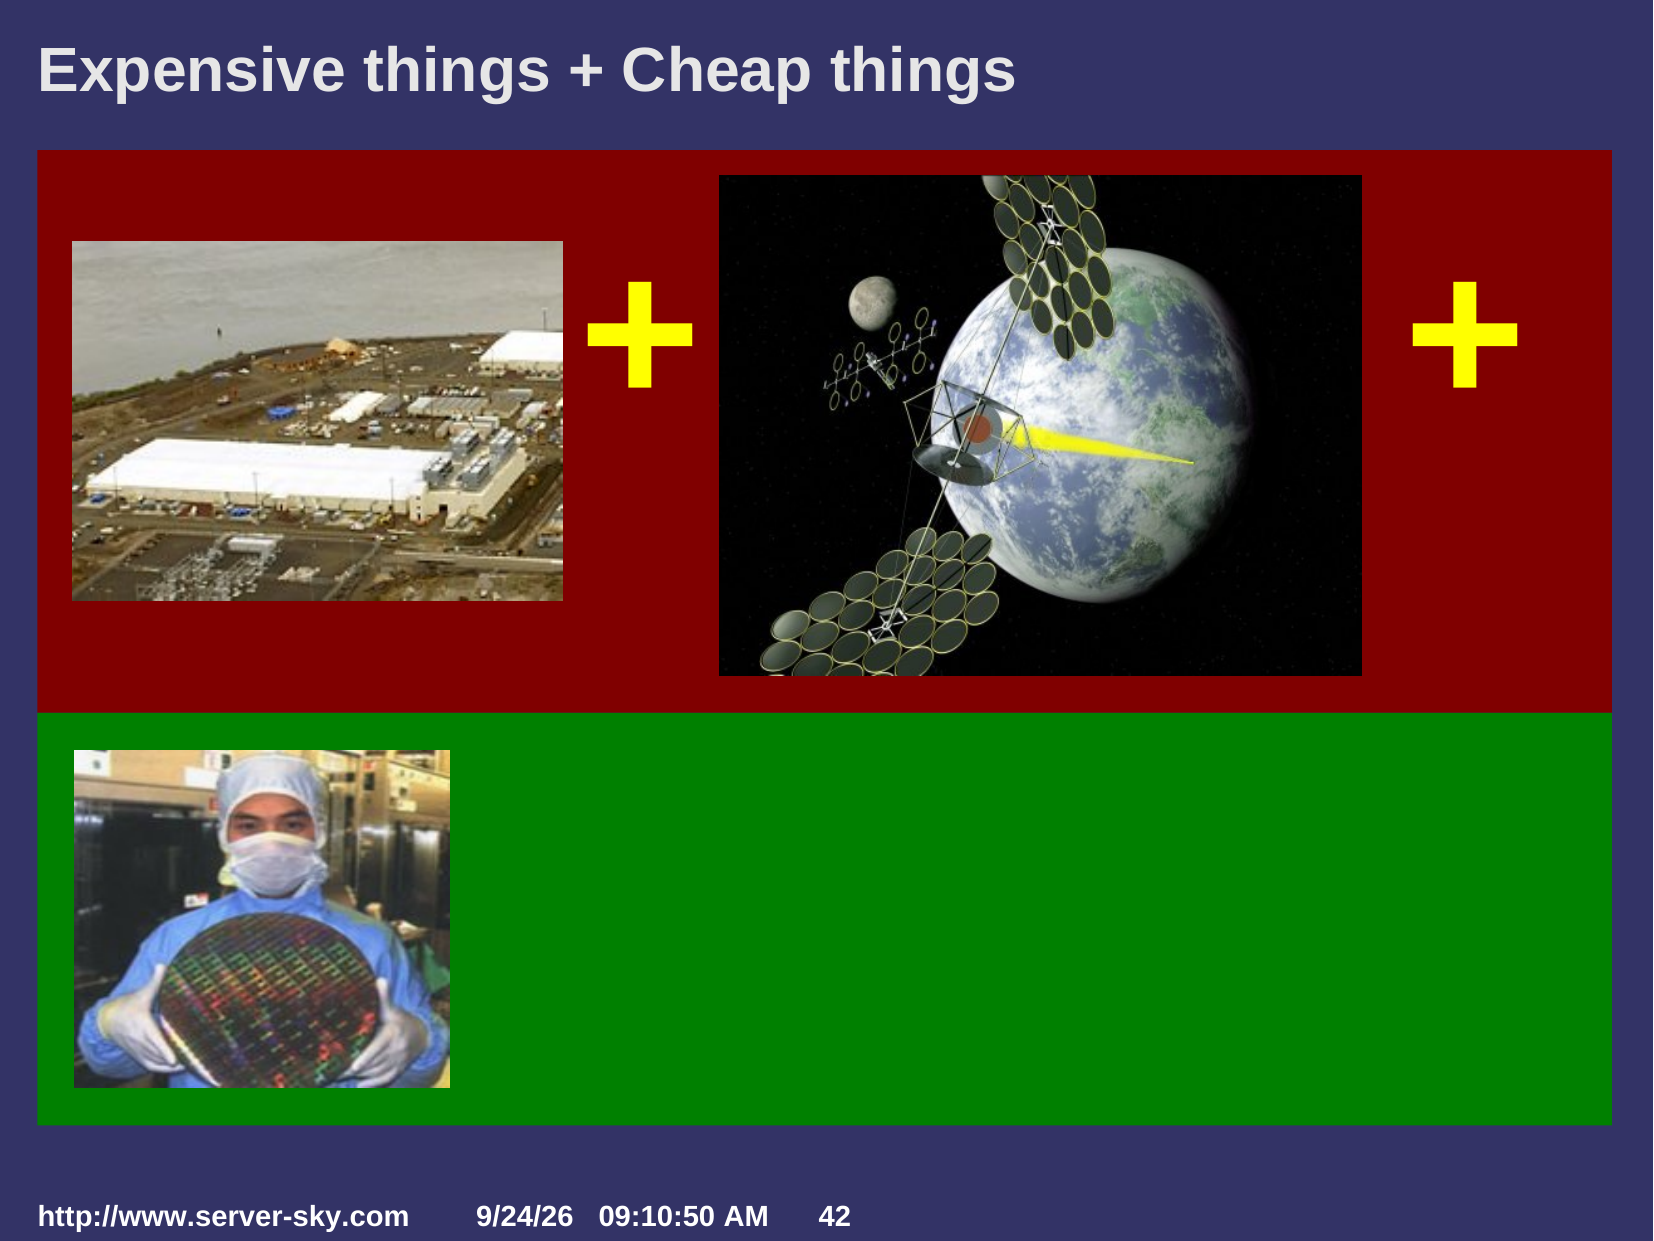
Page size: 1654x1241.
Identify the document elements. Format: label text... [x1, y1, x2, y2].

text_box + [562, 205, 713, 540]
picture [72, 241, 563, 601]
text_box + [1387, 205, 1537, 540]
text_box Expensive things + Cheap things [37, 0, 1612, 139]
picture [719, 175, 1362, 676]
text_box [37, 150, 1612, 1126]
picture [74, 750, 450, 1088]
